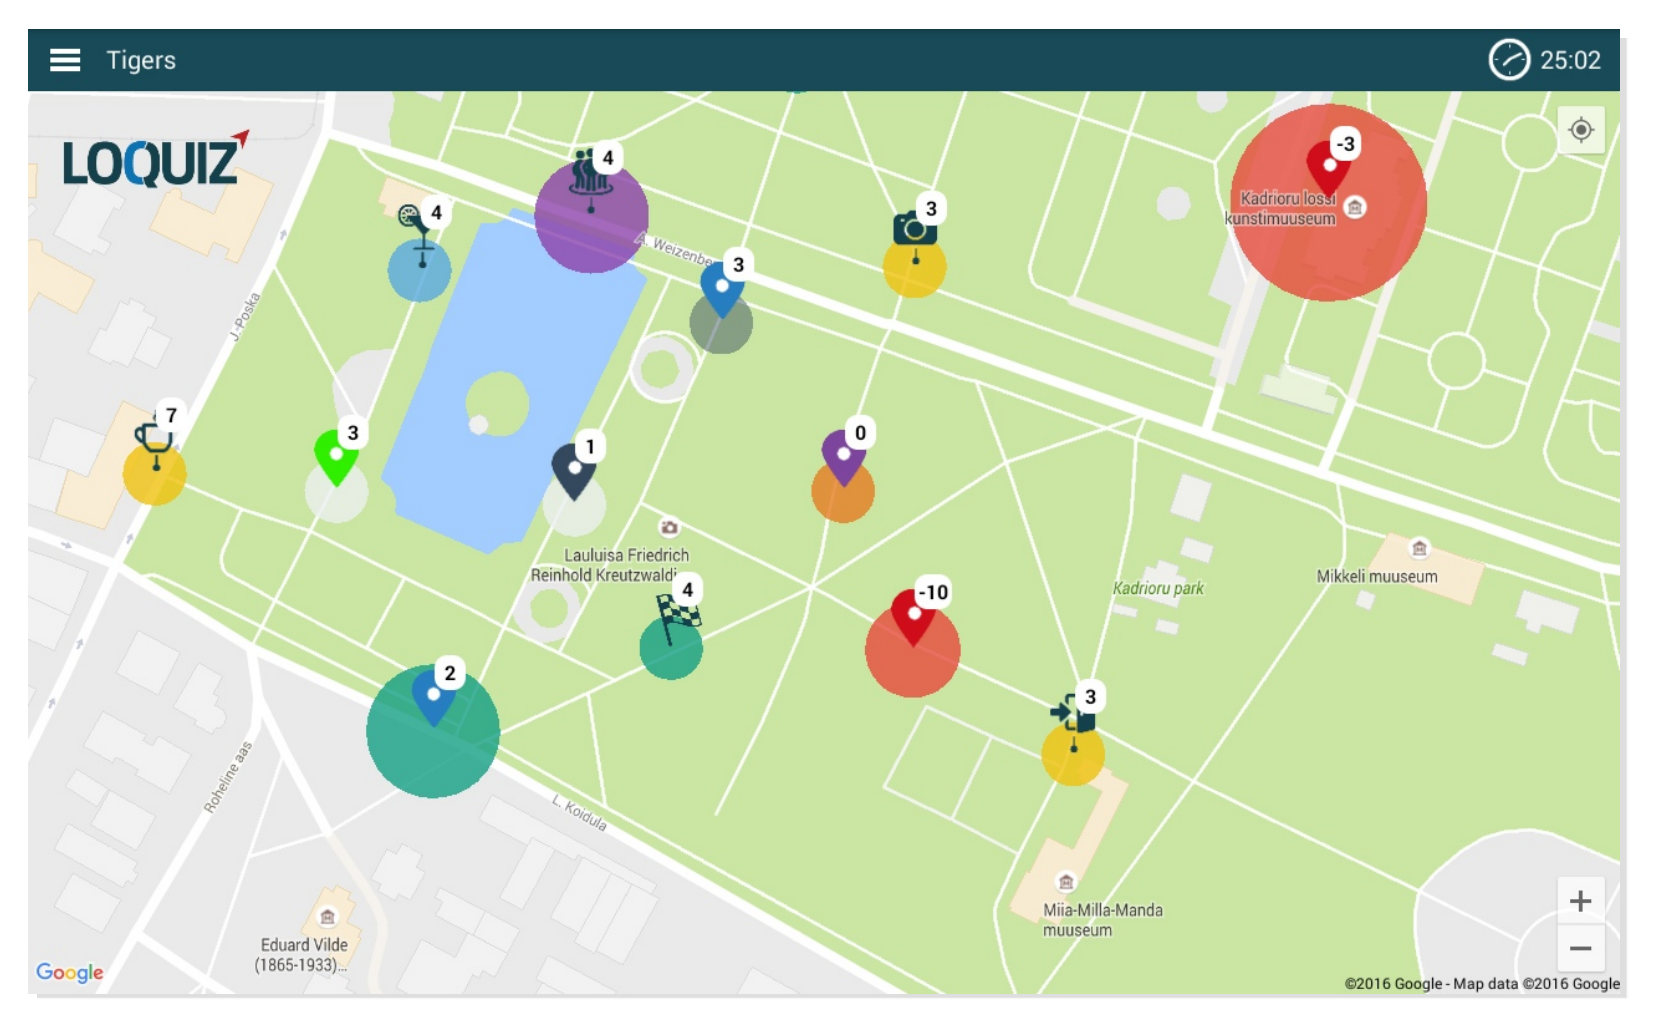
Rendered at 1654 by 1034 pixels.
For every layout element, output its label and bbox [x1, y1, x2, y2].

picture [28, 29, 1620, 994]
